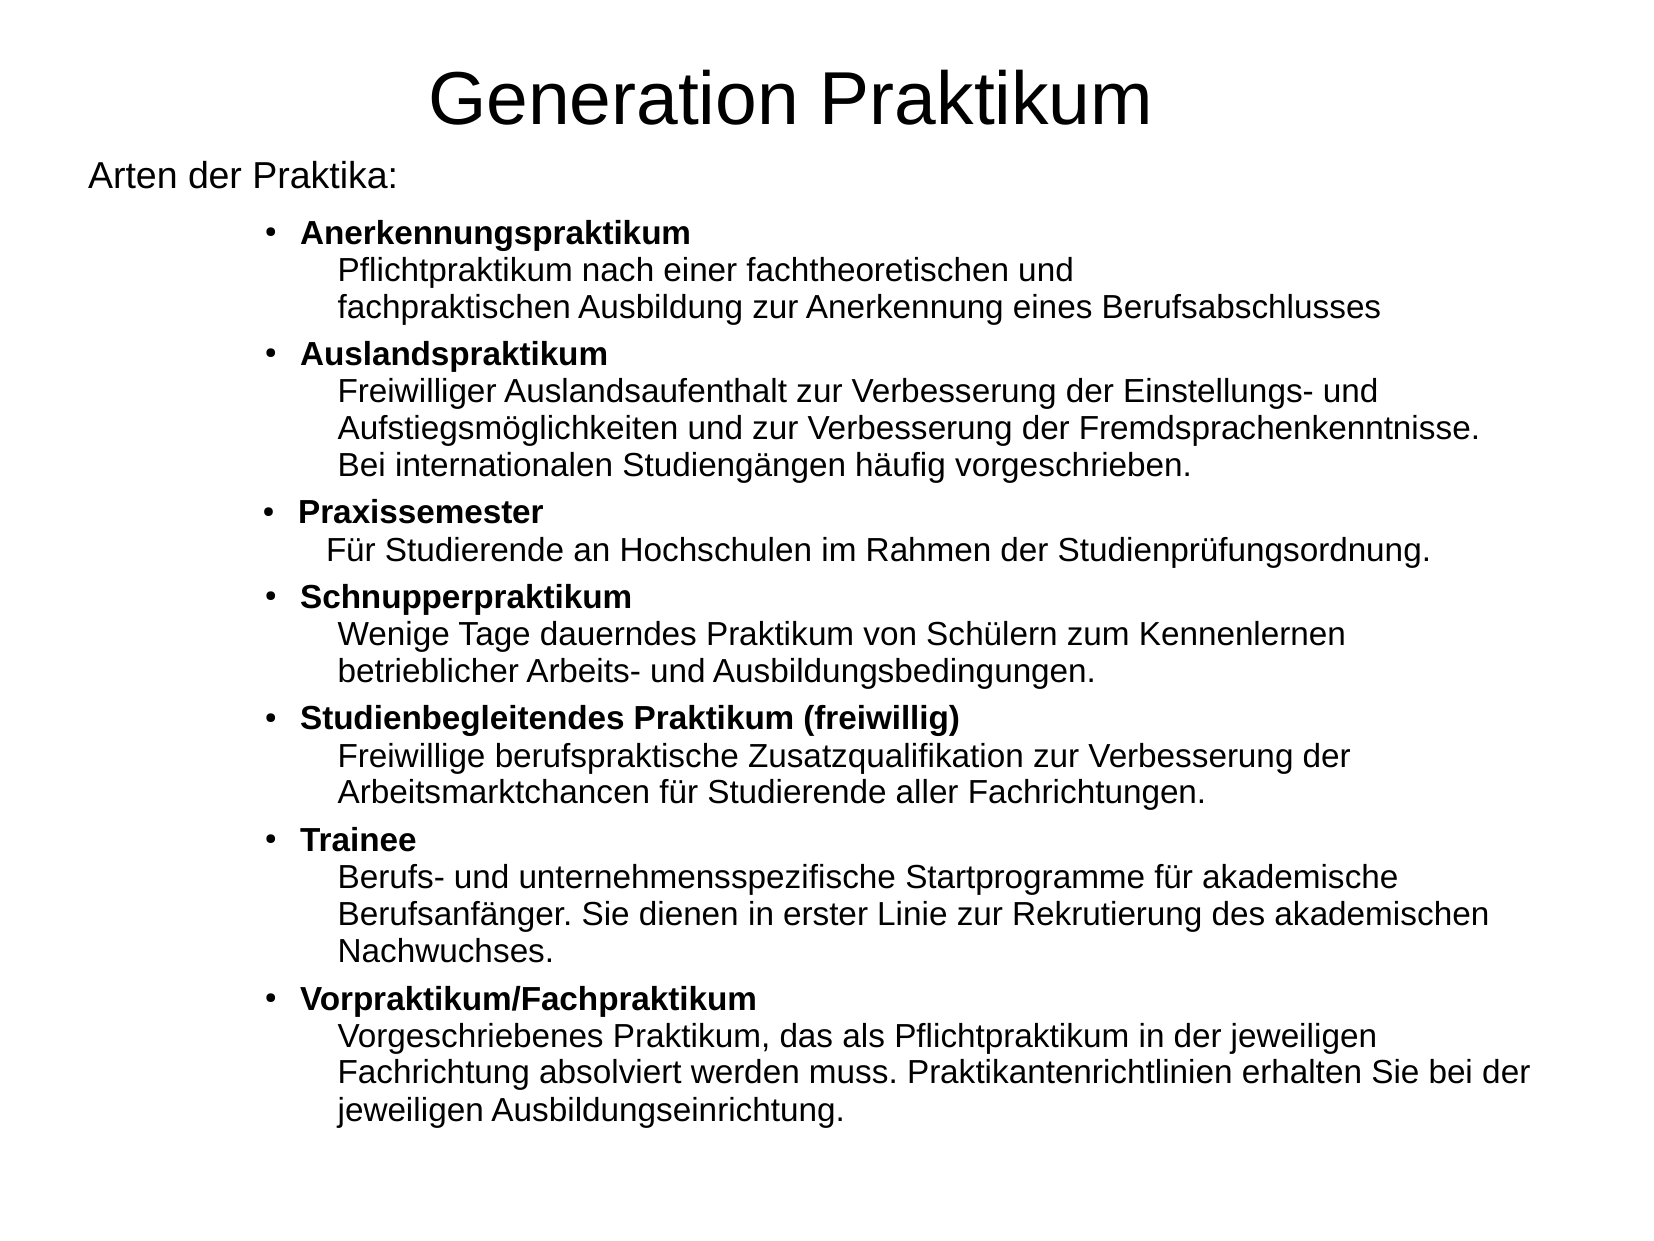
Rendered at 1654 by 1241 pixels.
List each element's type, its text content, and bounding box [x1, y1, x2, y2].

text_box Arten der Praktika: [73, 147, 414, 205]
text_box Generation Praktikum [413, 48, 1270, 148]
text_box Anerkennungspraktikum Pflichtpraktikum nach einer fachtheoretischen und fachpraktischen Ausbildung zur Anerkennung eines Berufsabschlusses Auslandspraktikum Freiwilliger Auslandsaufenthalt zur Verbesserung der Einstellungs- und Aufstiegsmöglichkeiten und zur Verbesserung der Fremdsprachenkenntnisse. Bei internationalen Studiengängen häufig vorgeschrieben. Praxissemester Für Studierende an Hochschulen im Rahmen der Studienprüfungsordnung. Schnupperpraktikum Wenige Tage dauerndes Praktikum von Schülern zum Kennenlernen betrieblicher Arbeits- und Ausbildungsbedingungen. Studienbegleitendes Praktikum (freiwillig) Freiwillige berufspraktische Zusatzqualifikation zur Verbesserung der Arbeitsmarktchancen für Studierende aller Fachrichtungen. Trainee Berufs- und unternehmensspezifische Startprogramme für akademische Berufsanfänger. Sie dienen in erster Linie zur Rekrutierung des akademischen Nachwuchses. Vorpraktikum/Fachpraktikum Vorgeschriebenes Praktikum, das als Pflichtpraktikum in der jeweiligen Fachrichtung absolviert werden muss. Praktikantenrichtlinien erhalten Sie bei der jeweiligen Ausbildungseinrichtung. [177, 206, 1557, 1149]
